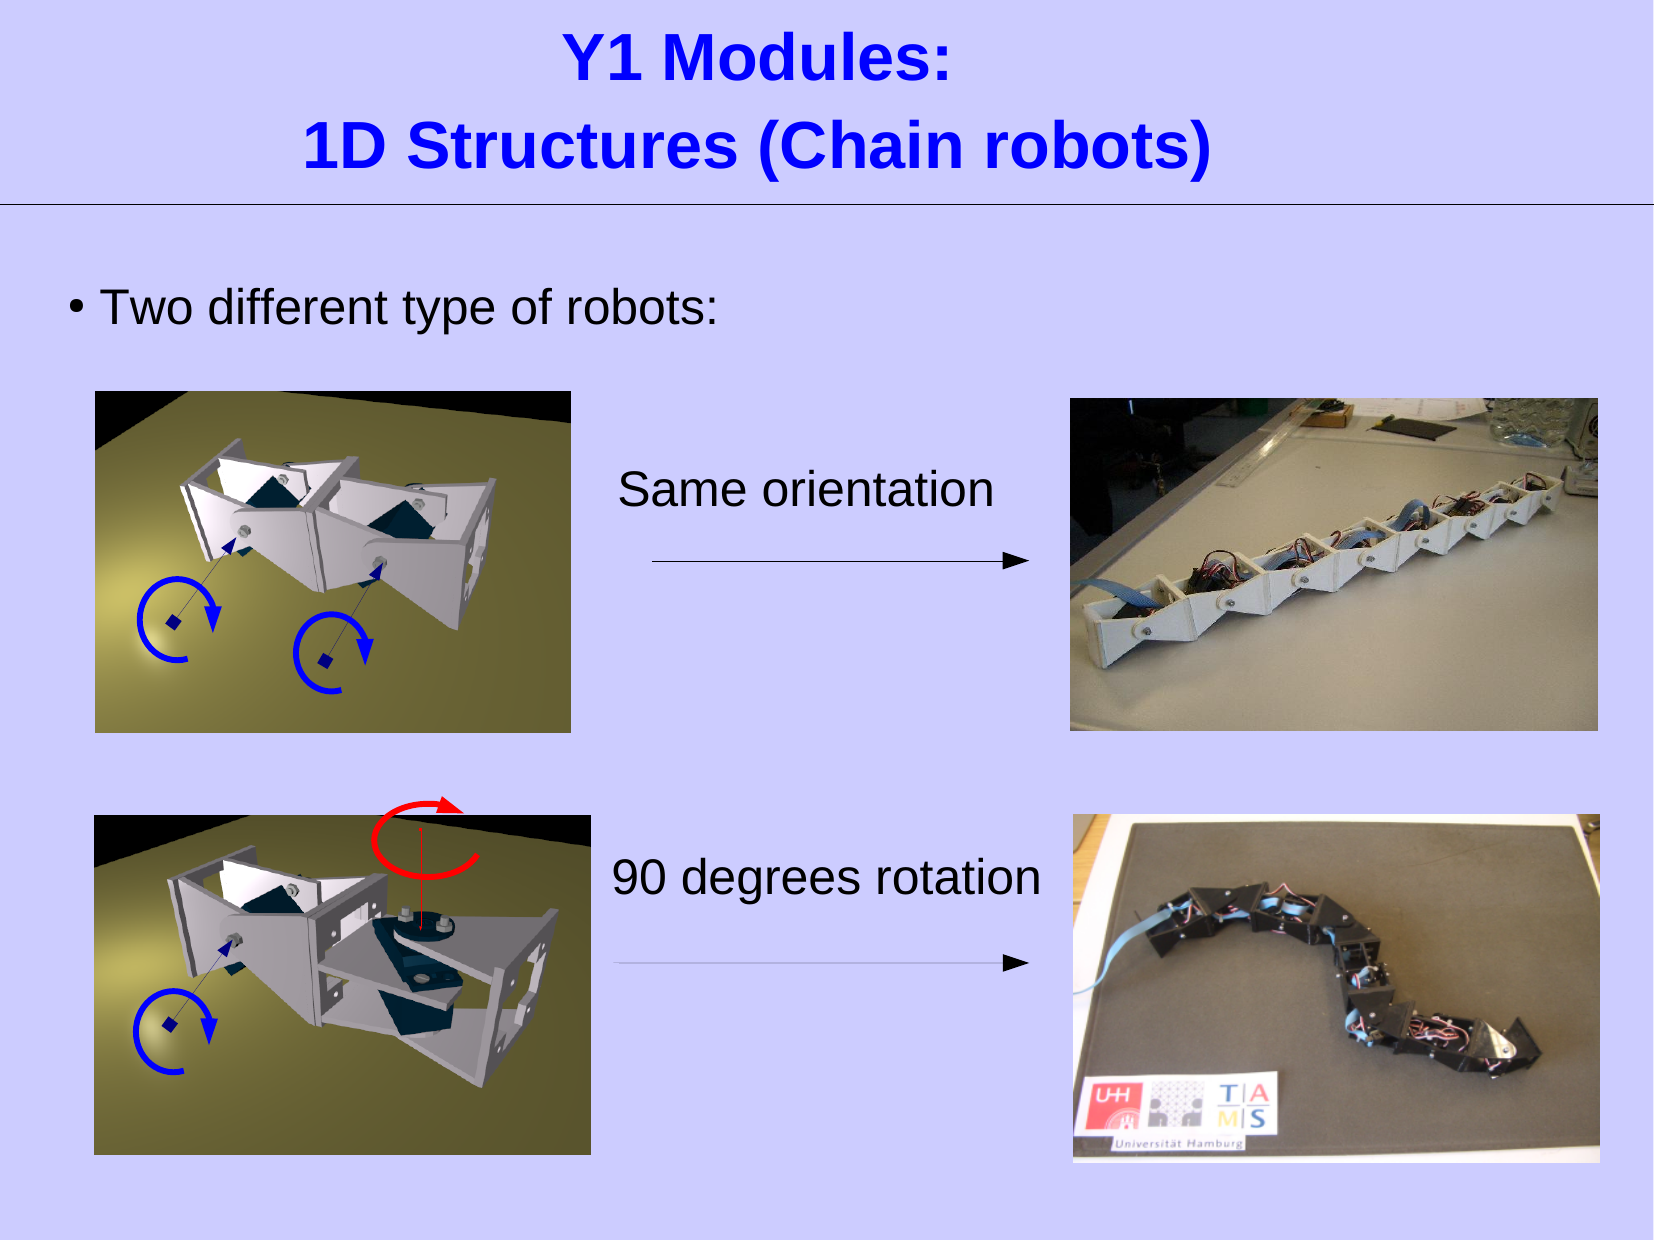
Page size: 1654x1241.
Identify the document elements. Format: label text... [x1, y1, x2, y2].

text_box Same orientation [617, 460, 996, 517]
picture [94, 815, 591, 1155]
picture [95, 391, 571, 733]
picture [1070, 398, 1598, 731]
text_box 90 degrees rotation [611, 849, 1043, 906]
text_box Two different type of robots: [67, 279, 1570, 358]
title Y1 Modules: 1D Structures (Chain robots) [120, 0, 1396, 191]
picture [1073, 814, 1600, 1163]
